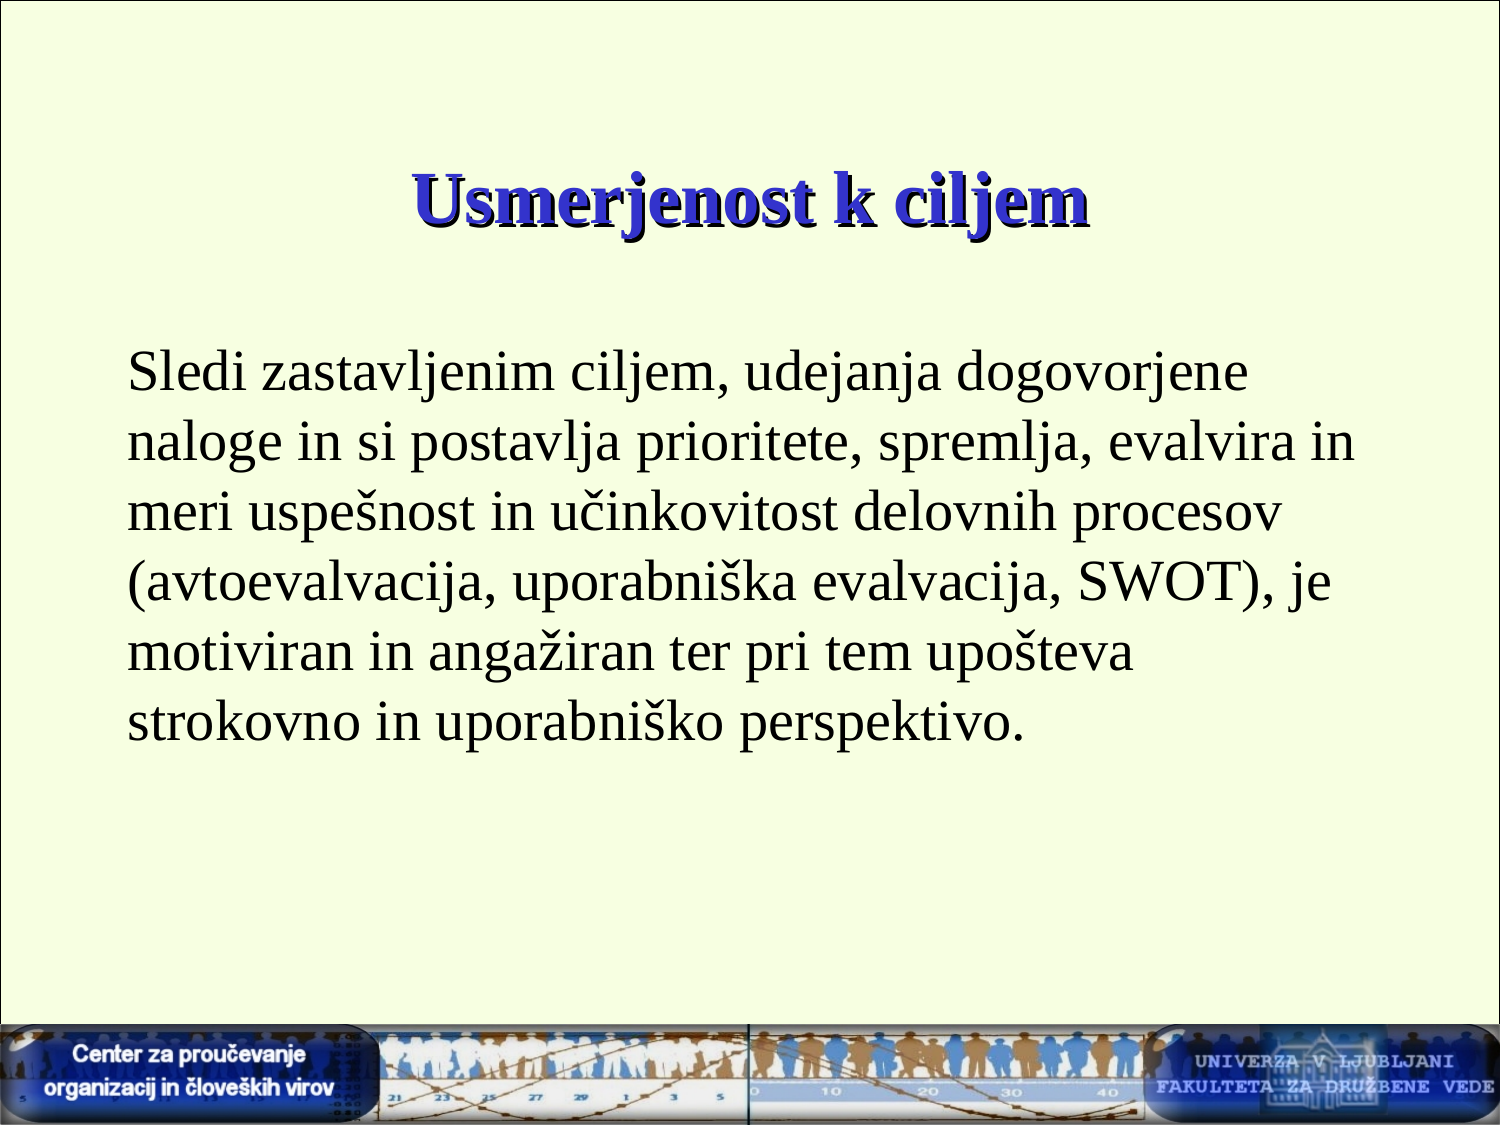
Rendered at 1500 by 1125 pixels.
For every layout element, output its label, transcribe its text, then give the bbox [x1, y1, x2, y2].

picture [0, 1024, 1500, 1125]
title Usmerjenost k ciljem [112, 99, 1388, 288]
list Sledi zastavljenim ciljem, udejanja dogovorjene naloge in si postavlja prioritete, spremlja, evalvira in meri uspešnost in učinkovitost delovnih procesov (avtoevalvacija, uporabniška evalvacija, SWOT), je motiviran in angažiran ter pri tem upošteva strokovno in uporabniško perspektivo. [112, 324, 1388, 1001]
